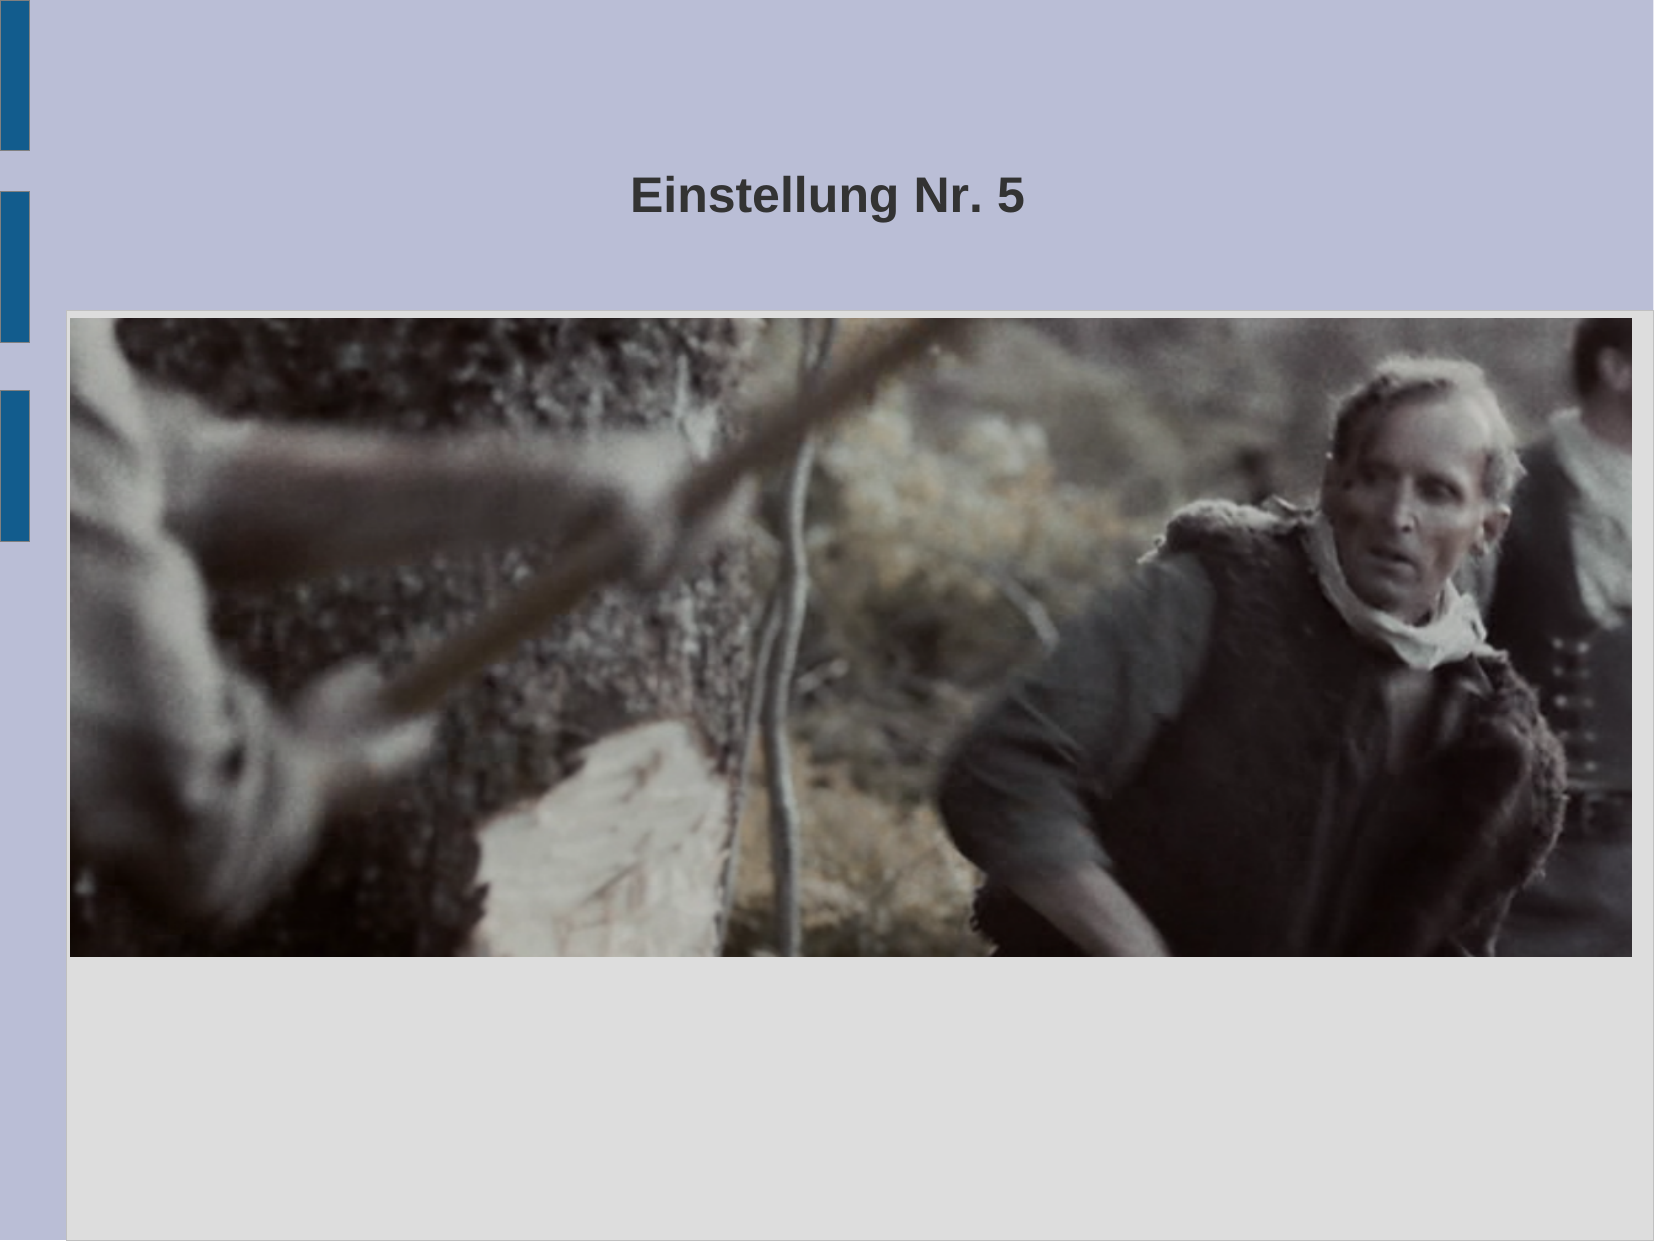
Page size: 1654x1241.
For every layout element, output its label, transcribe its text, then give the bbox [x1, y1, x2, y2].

picture [70, 318, 1632, 957]
title Einstellung Nr. 5 [121, 91, 1534, 299]
